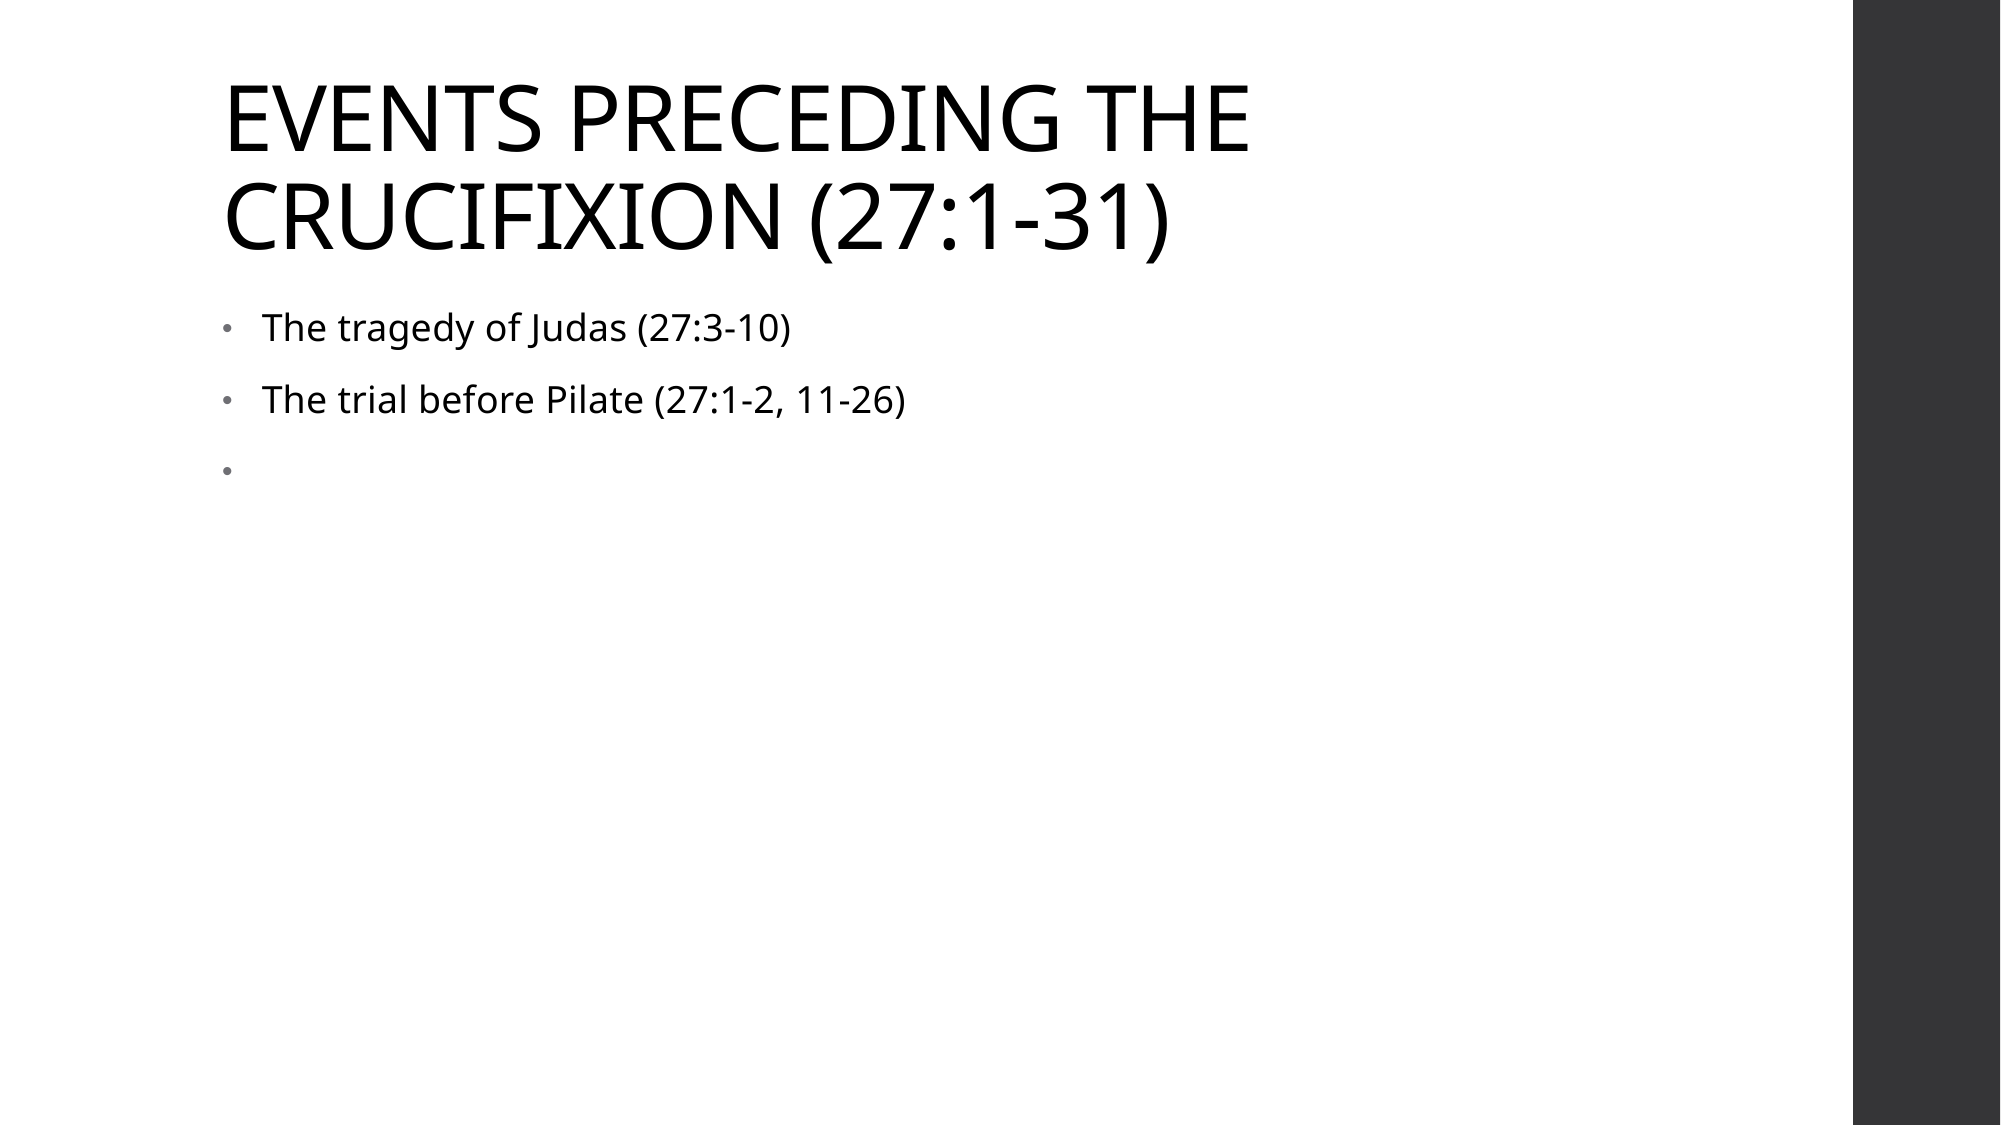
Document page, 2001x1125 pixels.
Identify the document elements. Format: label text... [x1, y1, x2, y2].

title EVENTS PRECEDING THE CRUCIFIXION (27:1-31) [206, 60, 1797, 278]
list The tragedy of Judas (27:3-10) The trial before Pilate (27:1-2, 11-26) [206, 299, 1617, 1014]
